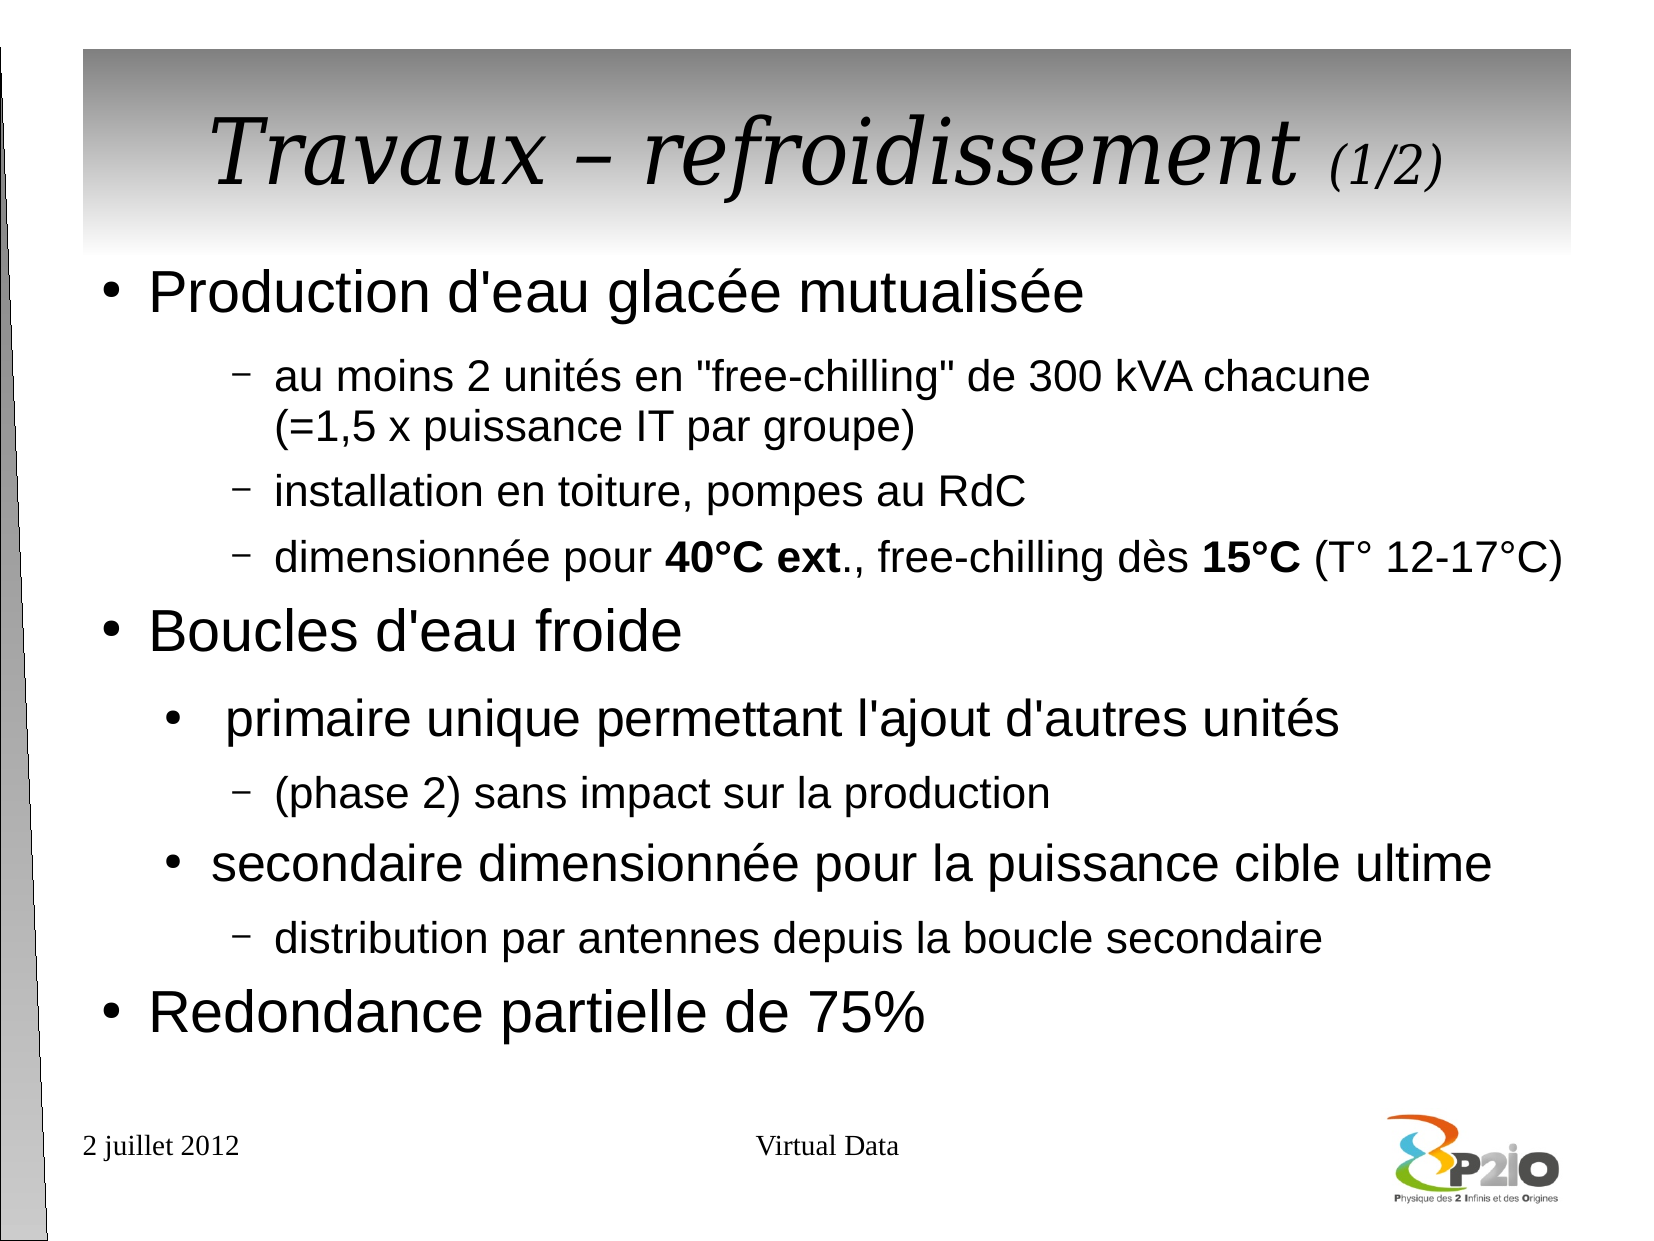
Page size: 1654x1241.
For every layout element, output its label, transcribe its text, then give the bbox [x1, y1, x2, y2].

title Travaux – refroidissement (1/2) [82, 49, 1571, 257]
list Production d'eau glacée mutualisée au moins 2 unités en "free-chilling" de 300 kVA chacune (=1,5 x puissance IT par groupe) installation en toiture, pompes au RdC dimensionnée pour 40°C ext., free-chilling dès 15°C (T° 12-17°C) Boucles d'eau froide primaire unique permettant l'ajout d'autres unités (phase 2) sans impact sur la production secondaire dimensionnée pour la puissance cible ultime distribution par antennes depuis la boucle secondaire Redondance partielle de 75% [85, 258, 1574, 1072]
picture [1381, 1108, 1569, 1214]
